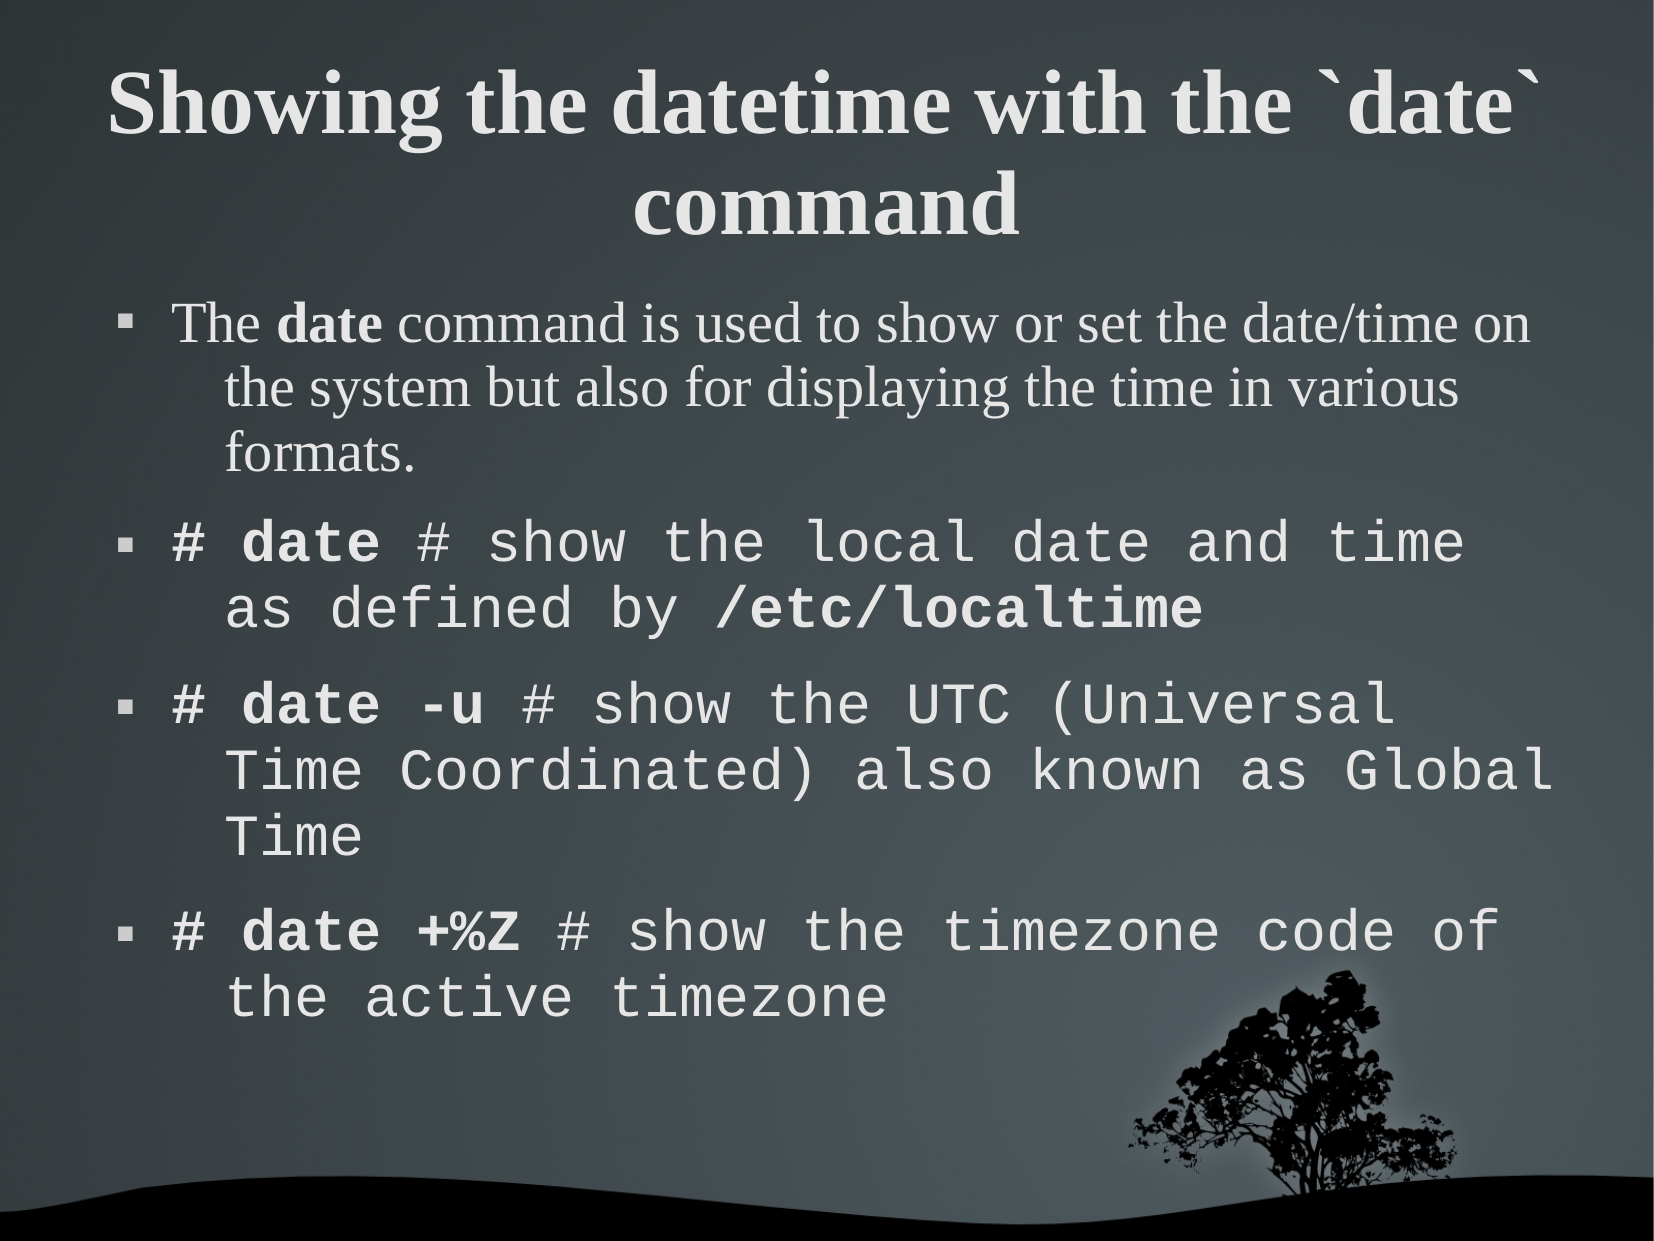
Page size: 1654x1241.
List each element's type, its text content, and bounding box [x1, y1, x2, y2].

title Showing the datetime with the `date` command [82, 49, 1571, 257]
list The date command is used to show or set the date/time on the system but also for displaying the time in various formats. # date # show the local date and time as defined by /etc/localtime # date -u # show the UTC (Universal Time Coordinated) also known as Global Time # date +%Z # show the timezone code of the active timezone [82, 290, 1571, 1109]
picture [0, 0, 1654, 1241]
